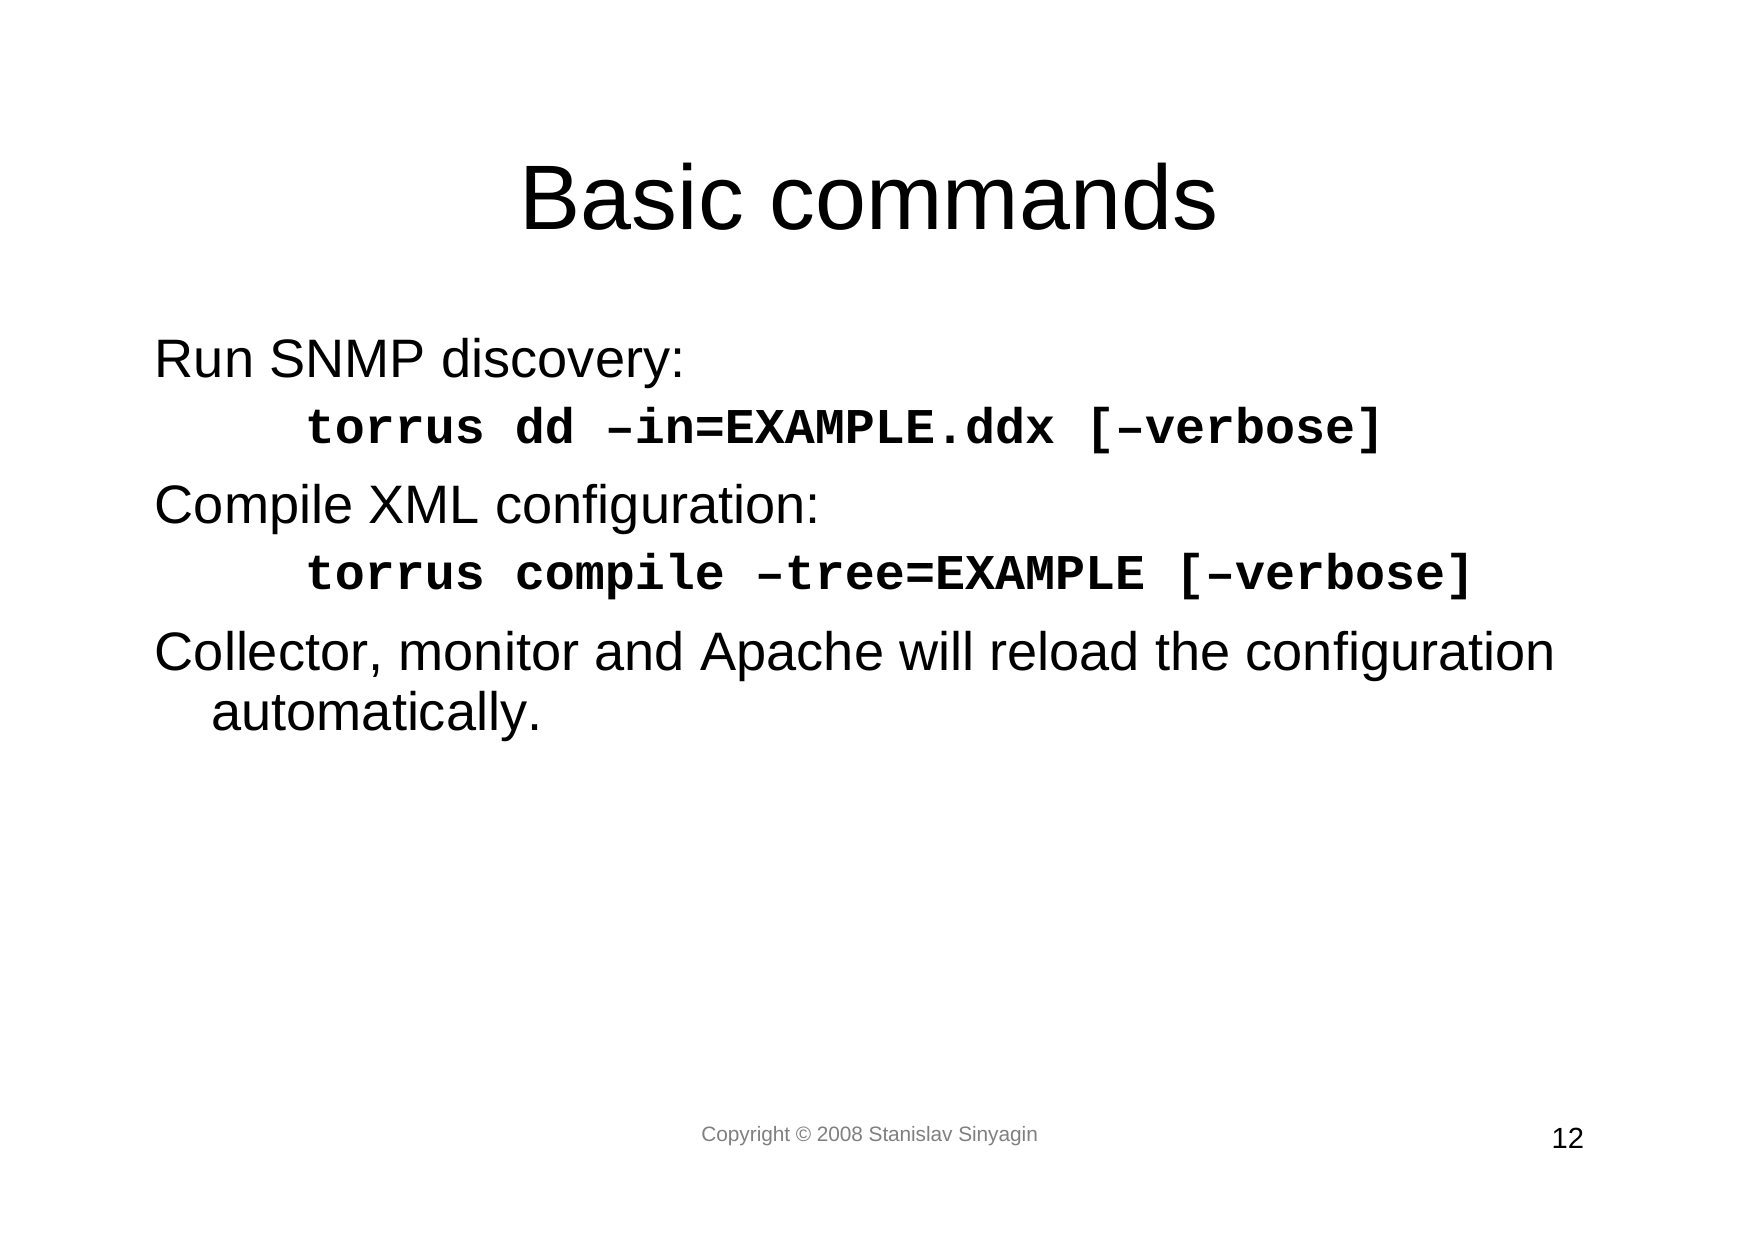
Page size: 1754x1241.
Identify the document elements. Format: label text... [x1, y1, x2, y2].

list Run SNMP discovery: torrus dd –in=EXAMPLE.ddx [–verbose] Compile XML configuration: torrus compile –tree=EXAMPLE [–verbose] Collector, monitor and Apache will reload the configuration automatically. [140, 320, 1599, 1077]
title Basic commands [140, 96, 1599, 299]
